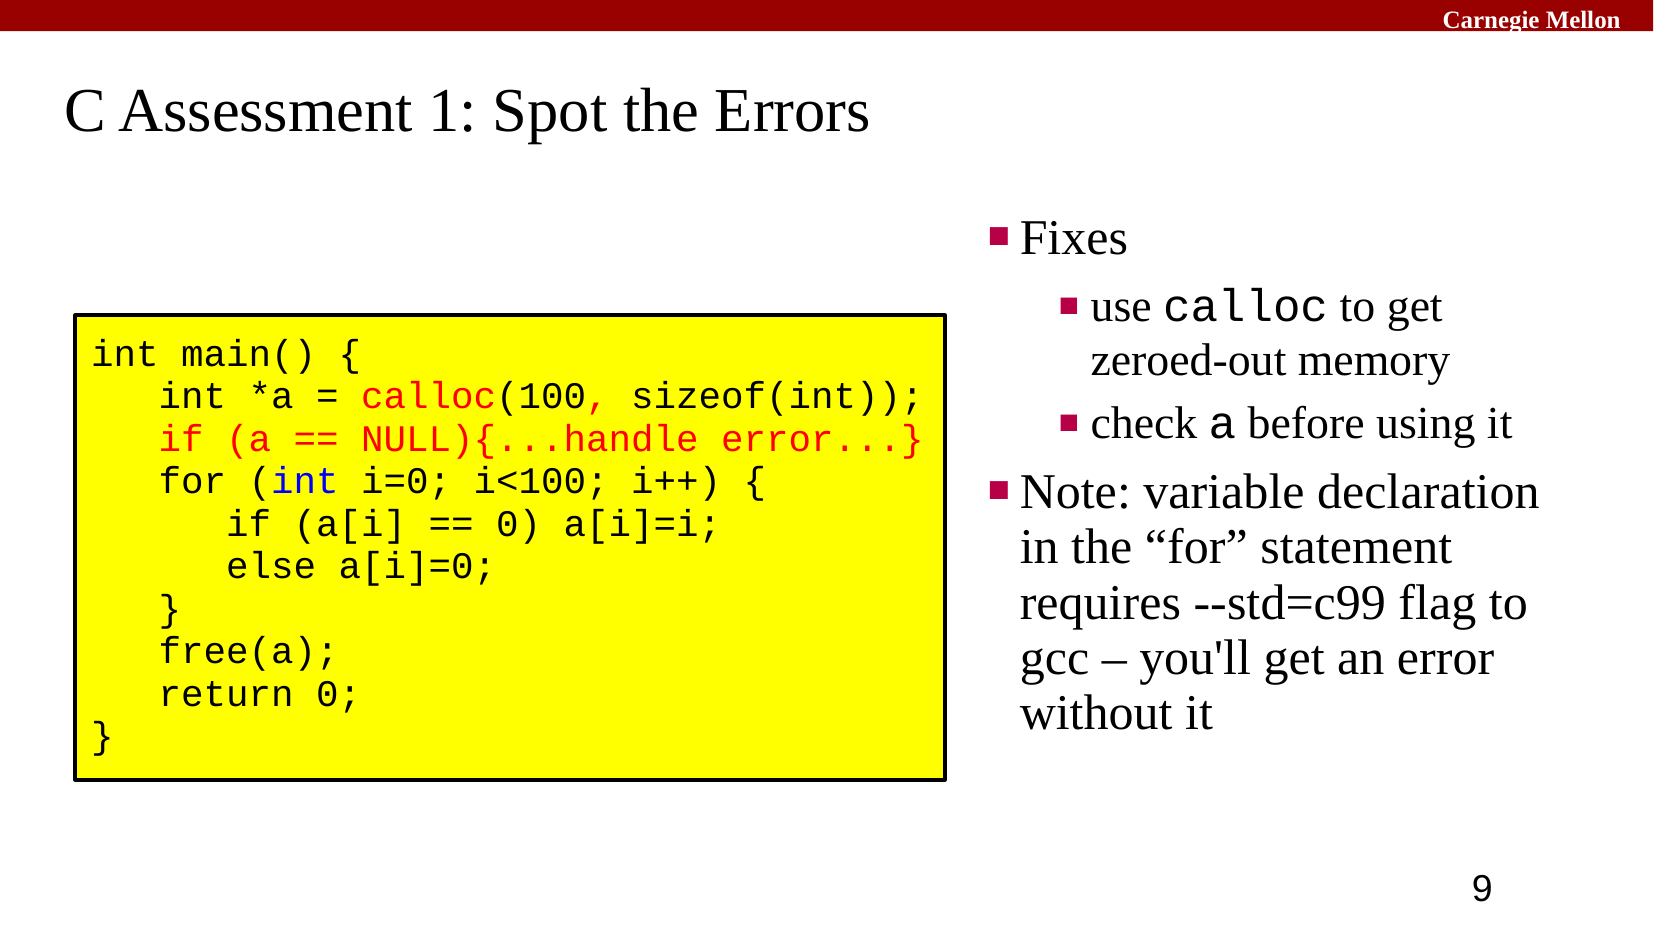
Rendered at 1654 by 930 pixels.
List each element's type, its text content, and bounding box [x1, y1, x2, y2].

title C Assessment 1: Spot the Errors [64, 58, 1576, 163]
text_box int main() { int *a = calloc(100, sizeof(int)); if (a == NULL){...handle error...} for (int i=0; i<100; i++) { if (a[i] == 0) a[i]=i; else a[i]=0; } free(a); return 0; } [75, 315, 946, 781]
list Fixes use calloc to get zeroed-out memory check a before using it Note: variable declaration in the “for” statement requires --std=c99 flag to gcc – you'll get an error without it [971, 209, 1576, 859]
